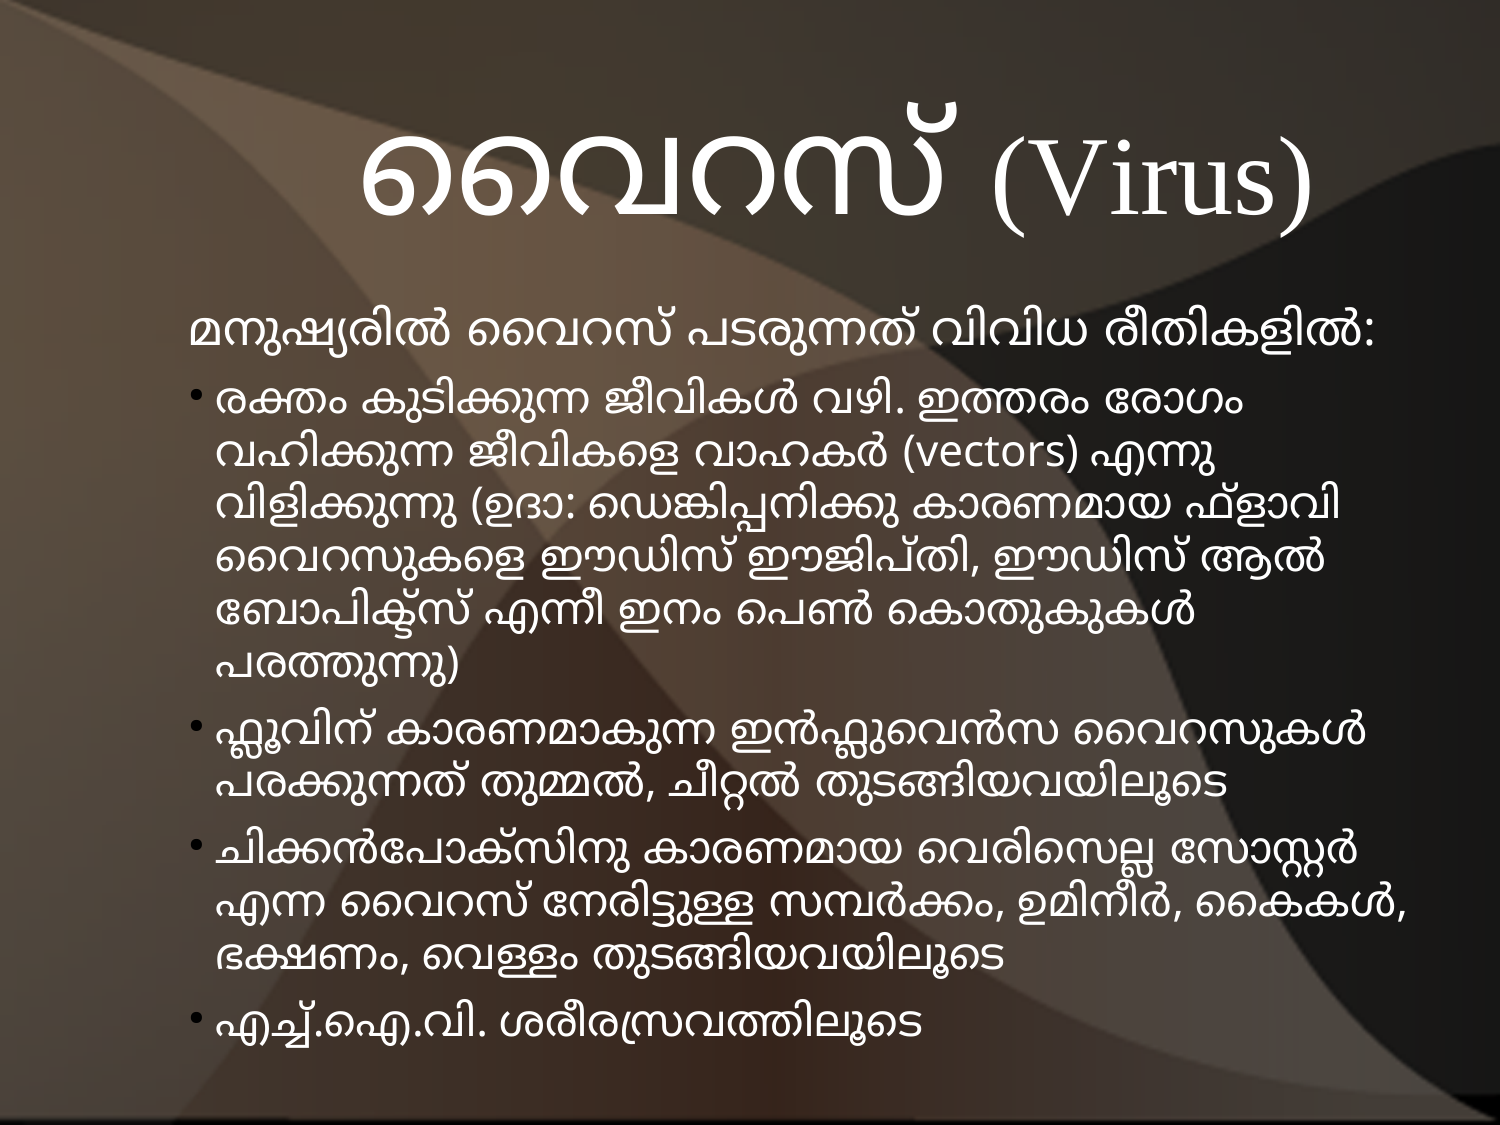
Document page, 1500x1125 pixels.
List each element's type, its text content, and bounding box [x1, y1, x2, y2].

title വൈറസ് (Virus) [174, 46, 1450, 250]
picture [0, 0, 1500, 1125]
list മനുഷ്യരില്‍ വൈറസ് പടരുന്നത് വിവിധ രീതികളില്‍: രക്തം കുടിക്കുന്ന ജീവികള്‍ വഴി. ഇത്തരം രോഗം വഹിക്കുന്ന ജീവികളെ വാഹകര്‍ (vectors) എന്നു വിളിക്കുന്നു (ഉദാ: ഡെങ്കിപ്പനിക്കു കാരണമായ ഫ്ളാവി വൈറസുകളെ ഈഡിസ് ഈജിപ്തി, ഈഡിസ് ആല്‍ബോപിക്ട്‌സ് എന്നീ ഇനം പെണ്‍ കൊതുകുകള്‍ പരത്തുന്നു) ഫ്ലൂവിന്‌ കാരണമാകുന്ന ഇന്‍ഫ്ലുവെന്‍സ വൈറസുകള്‍ പരക്കുന്നത് തുമ്മല്‍, ചീറ്റല്‍ തുടങ്ങിയവയിലൂടെ ചിക്കന്‍പോക്സിനു കാരണമായ വെരിസെല്ല സോസ്റ്റര്‍ എന്ന വൈറസ് നേരിട്ടുള്ള സമ്പര്‍ക്കം, ഉമിനീര്‍, കൈകള്‍, ഭക്ഷണം, വെള്ളം തുടങ്ങിയവയിലൂടെ എച്ച്.ഐ.വി. ശരീരസ്രവത്തിലൂടെ [174, 289, 1449, 1063]
